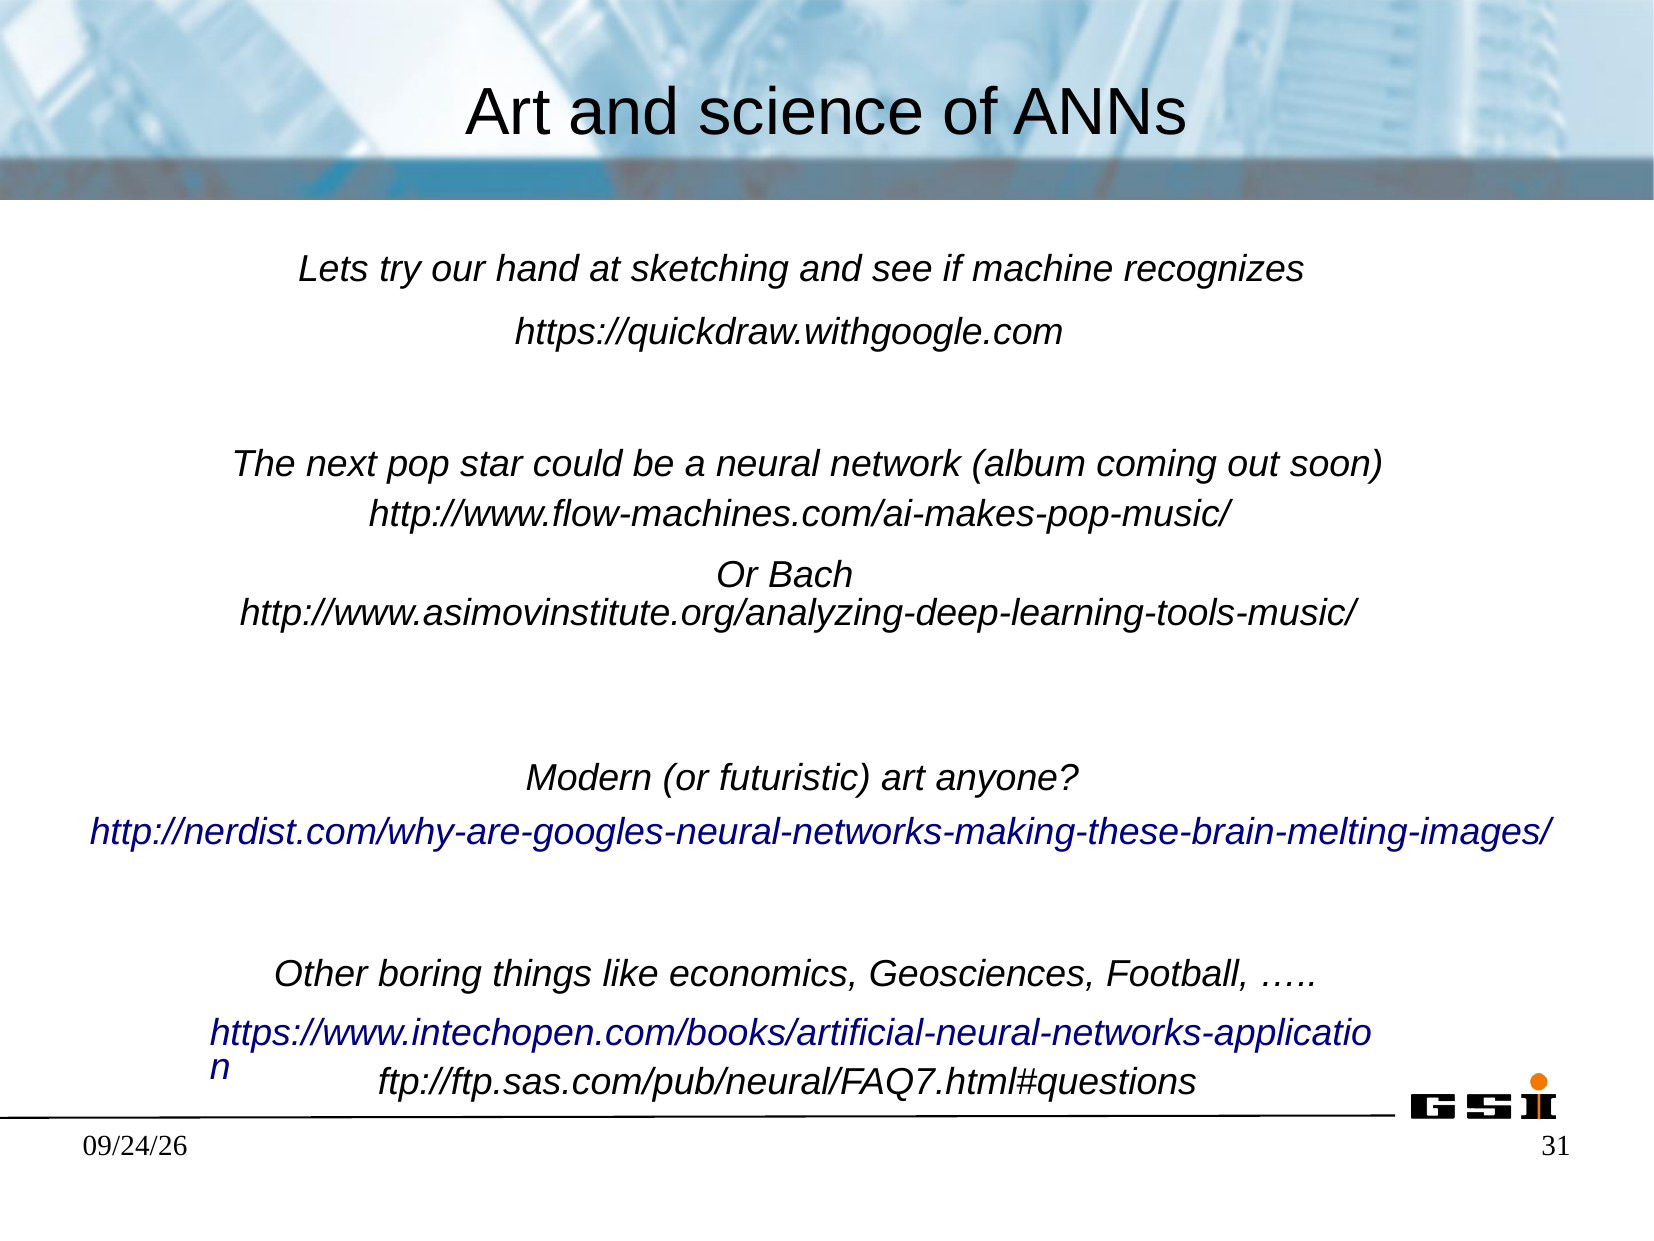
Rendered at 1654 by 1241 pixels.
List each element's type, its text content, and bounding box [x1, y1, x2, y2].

text_box Lets try our hand at sketching and see if machine recognizes [283, 240, 1321, 297]
title Art and science of ANNs [82, 8, 1571, 216]
text_box https://www.intechopen.com/books/artificial-neural-networks-application [195, 1004, 1408, 1061]
text_box Other boring things like economics, Geosciences, Football, ….. [259, 945, 1334, 1002]
text_box Modern (or futuristic) art anyone? [510, 749, 1095, 806]
picture [0, 0, 1654, 200]
text_box The next pop star could be a neural network (album coming out soon) [216, 435, 1399, 492]
text_box http://www.flow-machines.com/ai-makes-pop-music/ [354, 484, 1321, 584]
text_box http://www.asimovinstitute.org/analyzing-deep-learning-tools-music/ [225, 584, 1456, 684]
text_box ftp://ftp.sas.com/pub/neural/FAQ7.html#questions [363, 1053, 1231, 1152]
text_box https://quickdraw.withgoogle.com [500, 303, 1111, 361]
text_box Or Bach [701, 546, 869, 604]
text_box http://nerdist.com/why-are-googles-neural-networks-making-these-brain-melting-images/ [75, 802, 1567, 860]
picture [1411, 1073, 1556, 1119]
